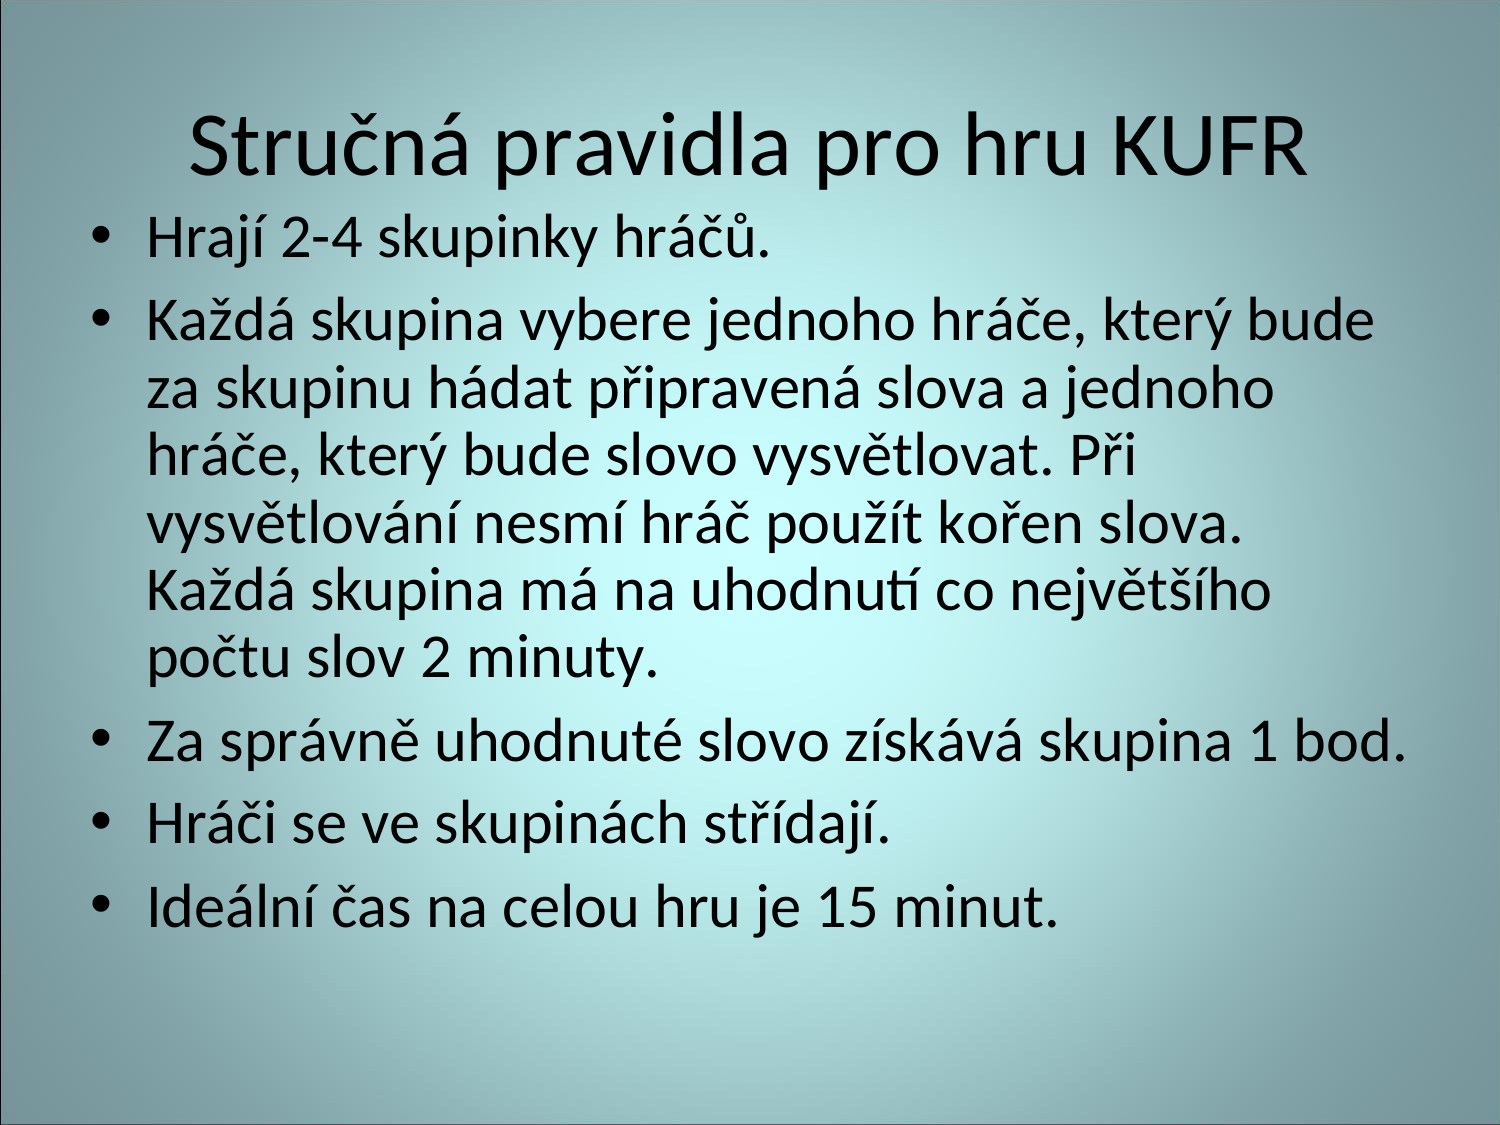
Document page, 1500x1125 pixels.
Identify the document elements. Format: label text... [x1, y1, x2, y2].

picture [0, 0, 1500, 1125]
title Stručná pravidla pro hru KUFR [75, 45, 1426, 196]
list Hrají 2-4 skupinky hráčů. Každá skupina vybere jednoho hráče, který bude za skupinu hádat připravená slova a jednoho hráče, který bude slovo vysvětlovat. Při vysvětlování nesmí hráč použít kořen slova. Každá skupina má na uhodnutí co největšího počtu slov 2 minuty. Za správně uhodnuté slovo získává skupina 1 bod. Hráči se ve skupinách střídají. Ideální čas na celou hru je 15 minut. [75, 196, 1426, 1125]
